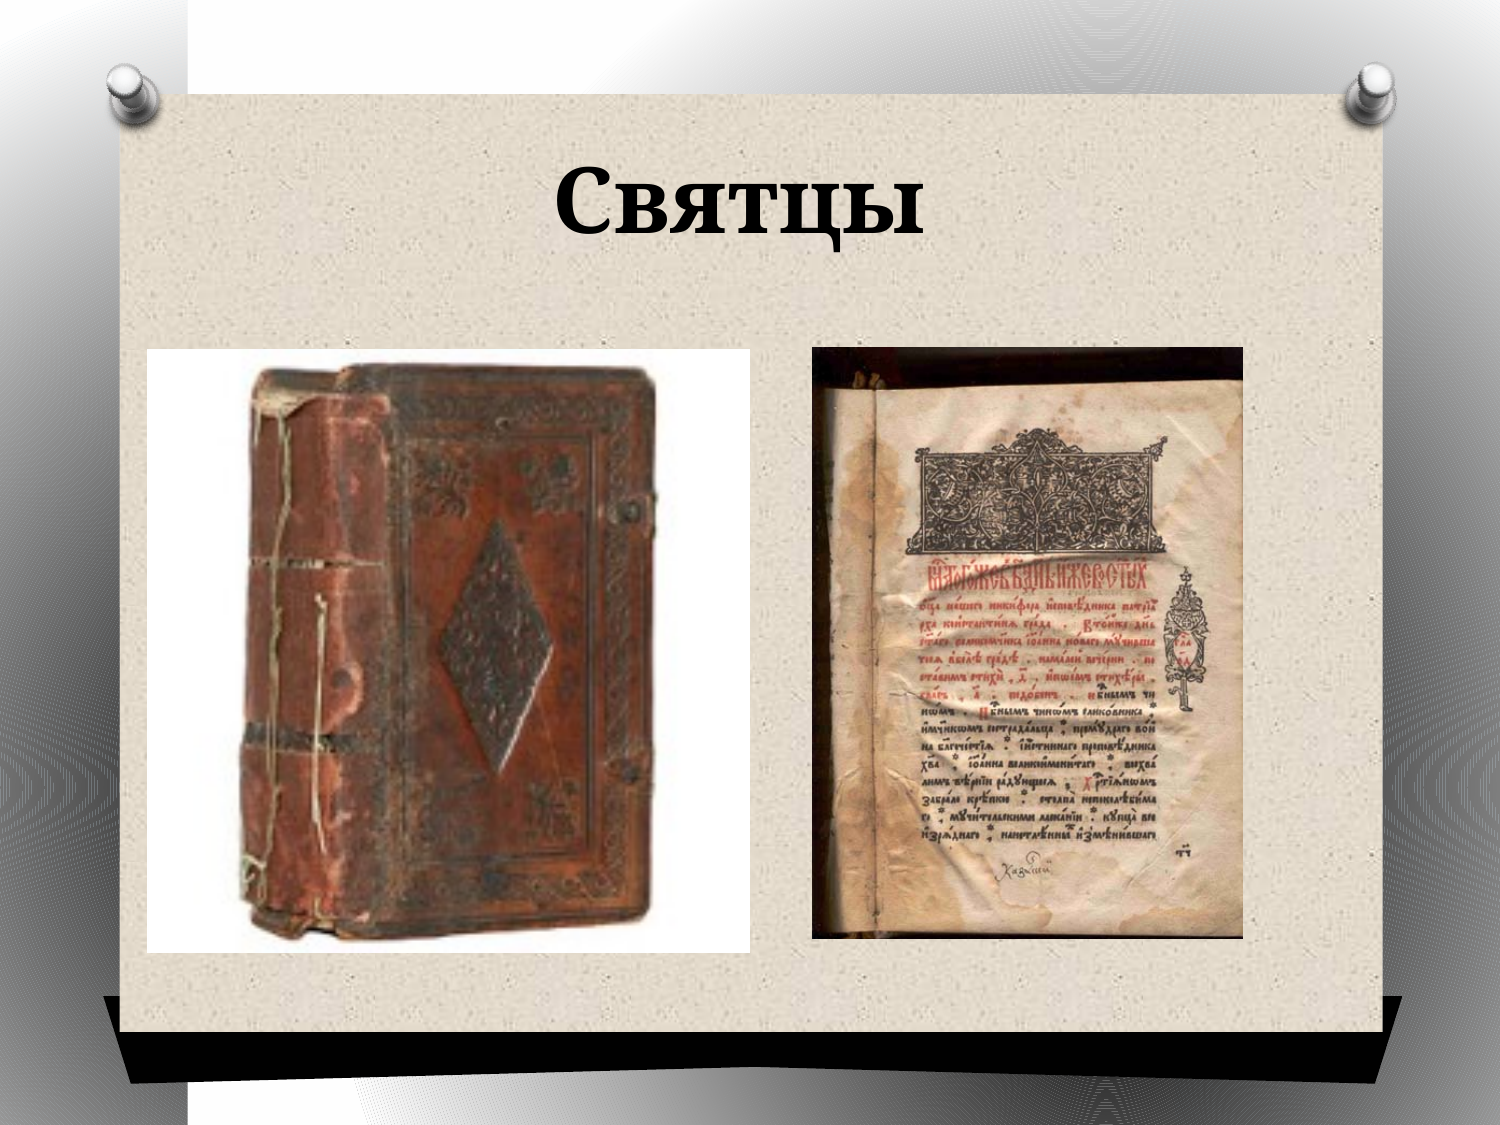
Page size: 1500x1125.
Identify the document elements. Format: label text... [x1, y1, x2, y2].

picture [75, 29, 1439, 1032]
title Святцы [179, 134, 1323, 332]
